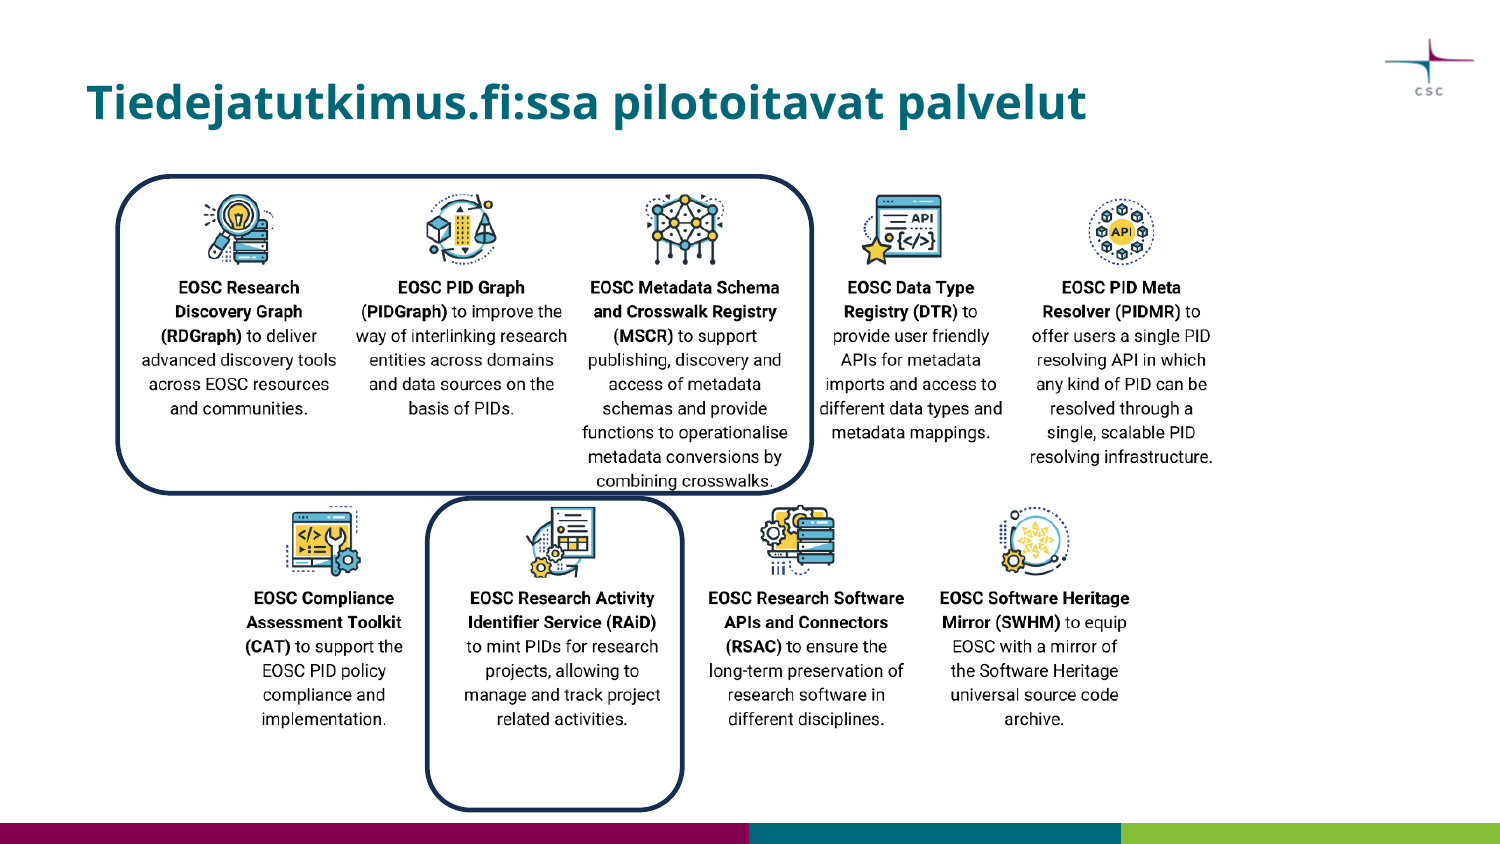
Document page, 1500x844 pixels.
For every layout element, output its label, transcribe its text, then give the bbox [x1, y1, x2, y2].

picture [120, 187, 809, 490]
picture [117, 458, 460, 741]
picture [117, 187, 133, 212]
picture [649, 187, 1243, 741]
picture [430, 501, 679, 741]
title Tiedejatutkimus.fi:ssa pilotoitavat palvelut [75, 30, 1346, 172]
